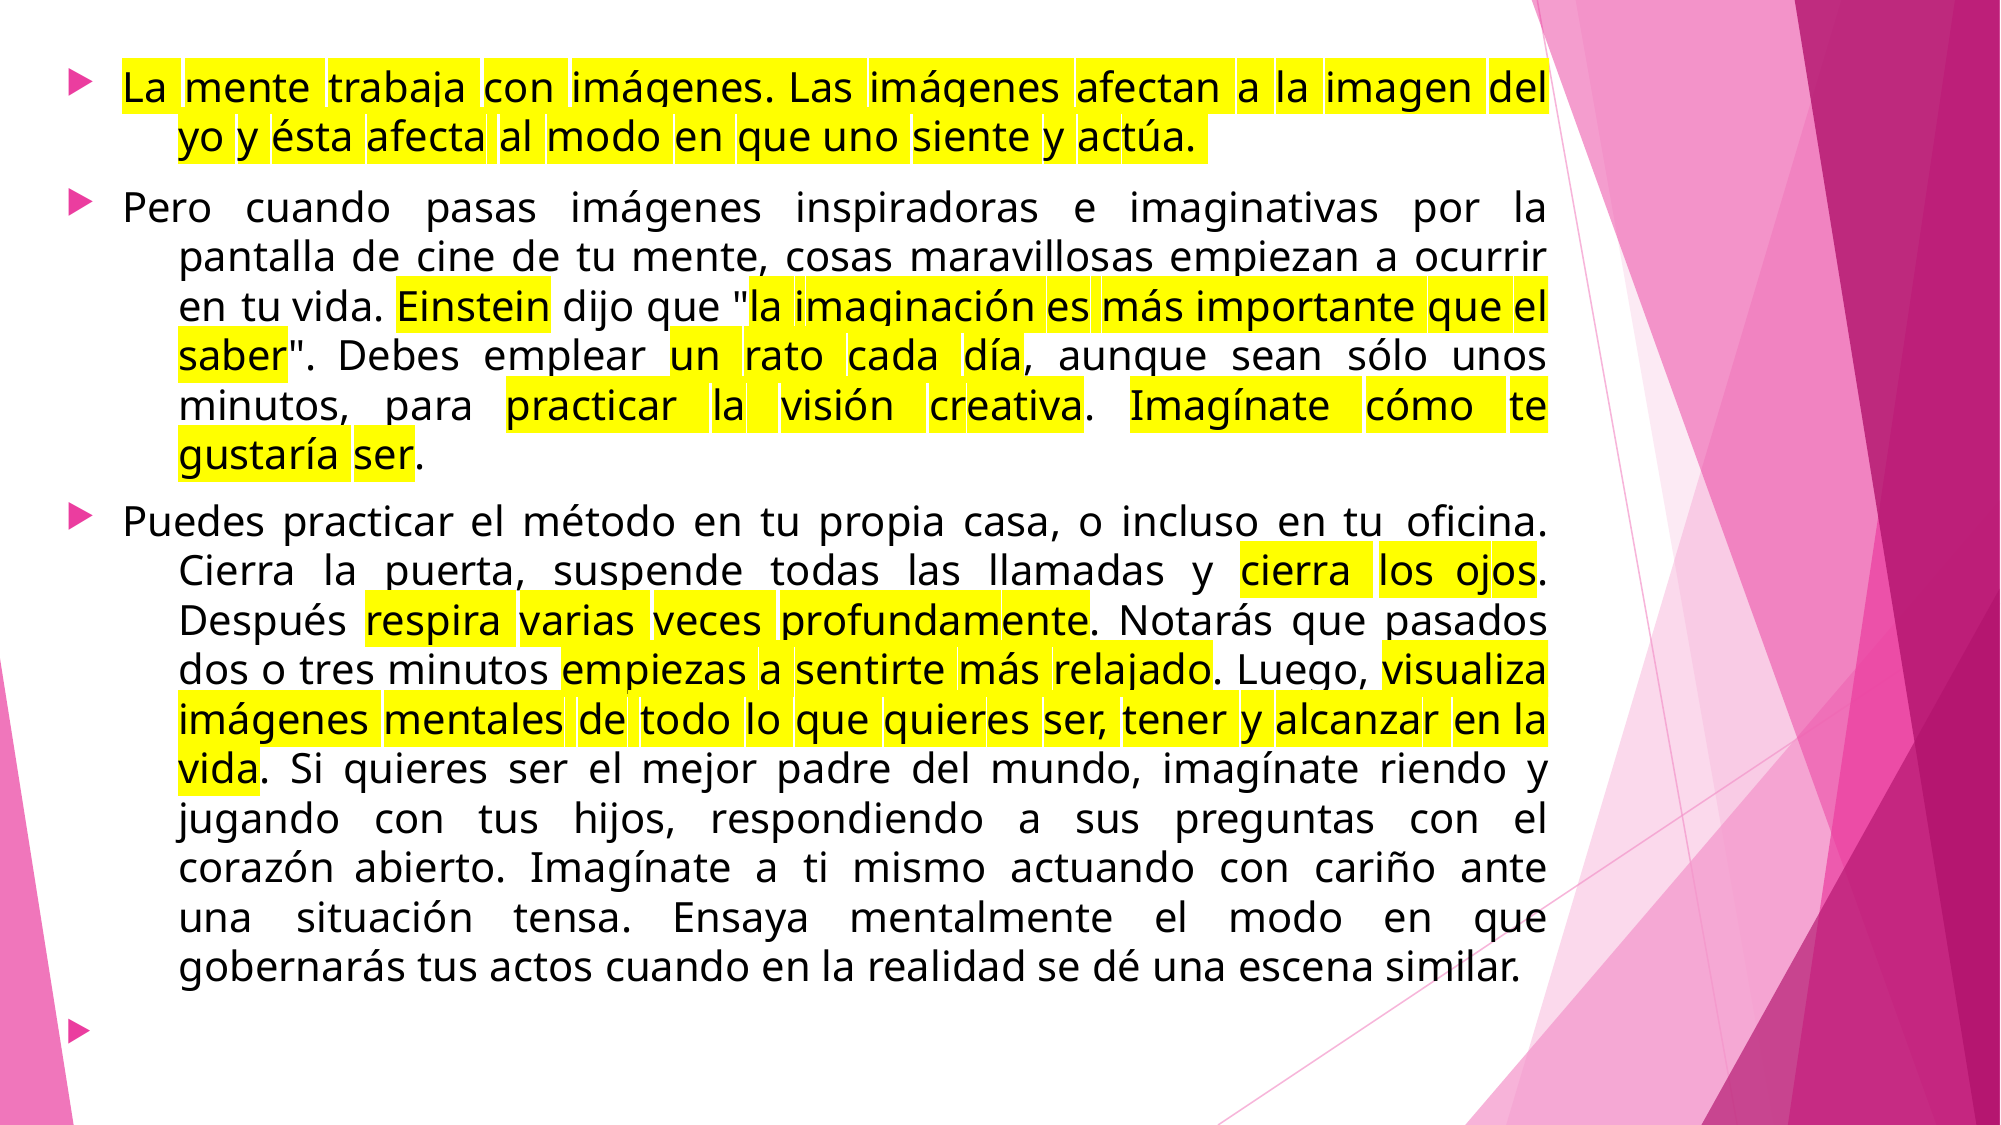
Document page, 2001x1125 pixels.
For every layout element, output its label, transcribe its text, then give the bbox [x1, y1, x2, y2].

list La mente trabaja con imágenes. Las imágenes afectan a la imagen del yo y ésta afecta al modo en que uno siente y actúa. Pero cuando pasas imágenes inspiradoras e imaginativas por la pantalla de cine de tu mente, cosas maravillosas empiezan a ocurrir en tu vida. Einstein dijo que "la imaginación es más importante que el saber". Debes emplear un rato cada día, aunque sean sólo unos minutos, para practicar la visión creativa. Imagínate cómo te gustaría ser. Puedes practicar el método en tu propia casa, o incluso en tu oficina. Cierra la puerta, suspende todas las llamadas y cierra los ojos. Después respira varias veces profundamente. Notarás que pasados dos o tres minutos empiezas a sentirte más relajado. Luego, visualiza imágenes mentales de todo lo que quieres ser, tener y alcanzar en la vida. Si quieres ser el mejor padre del mundo, imagínate riendo y jugando con tus hijos, respondiendo a sus preguntas con el corazón abierto. Imagínate a ti mismo actuando con cariño ante una situación tensa. Ensaya mentalmente el modo en que gobernarás tus actos cuando en la realidad se dé una escena similar. [50, 54, 1578, 1125]
